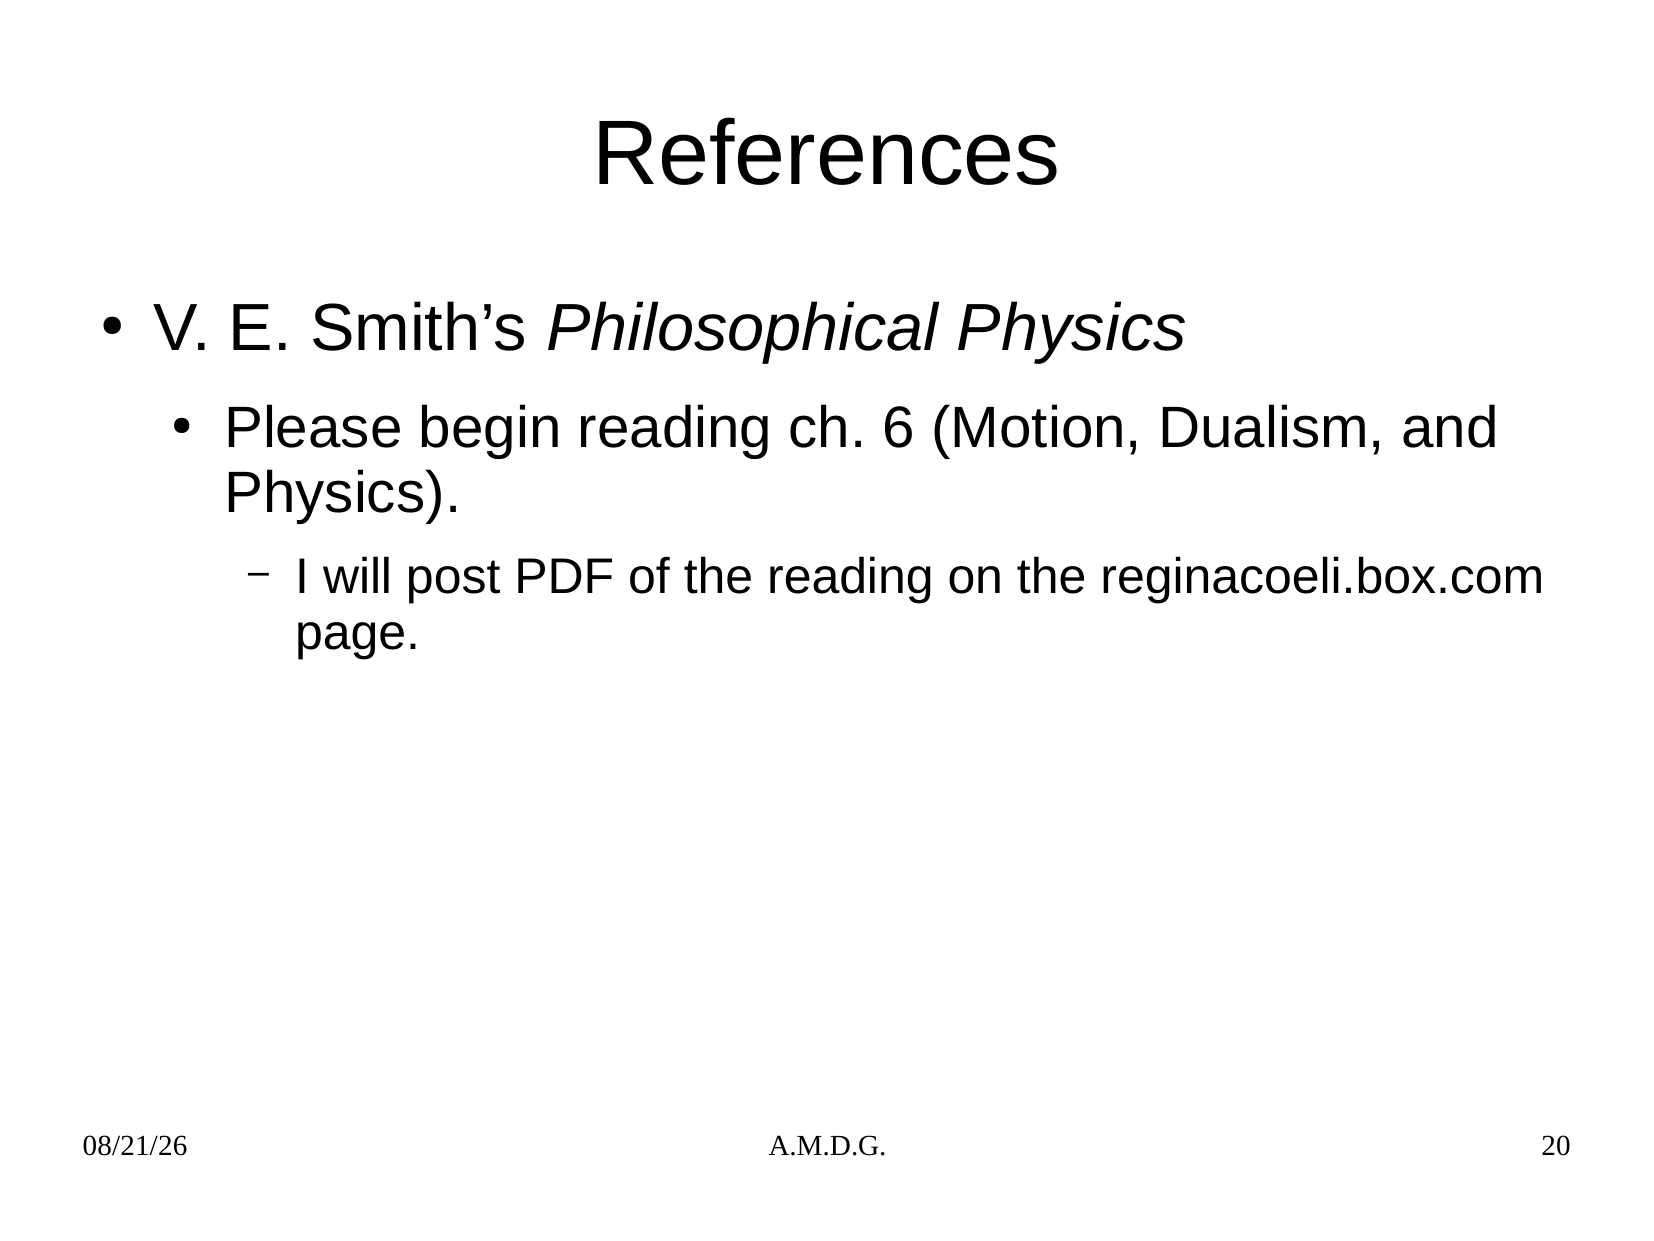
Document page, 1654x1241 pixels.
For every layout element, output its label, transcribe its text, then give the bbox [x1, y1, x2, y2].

title References [82, 49, 1571, 257]
list V. E. Smith’s Philosophical Physics Please begin reading ch. 6 (Motion, Dualism, and Physics). I will post PDF of the reading on the reginacoeli.box.com page. [82, 290, 1571, 1109]
